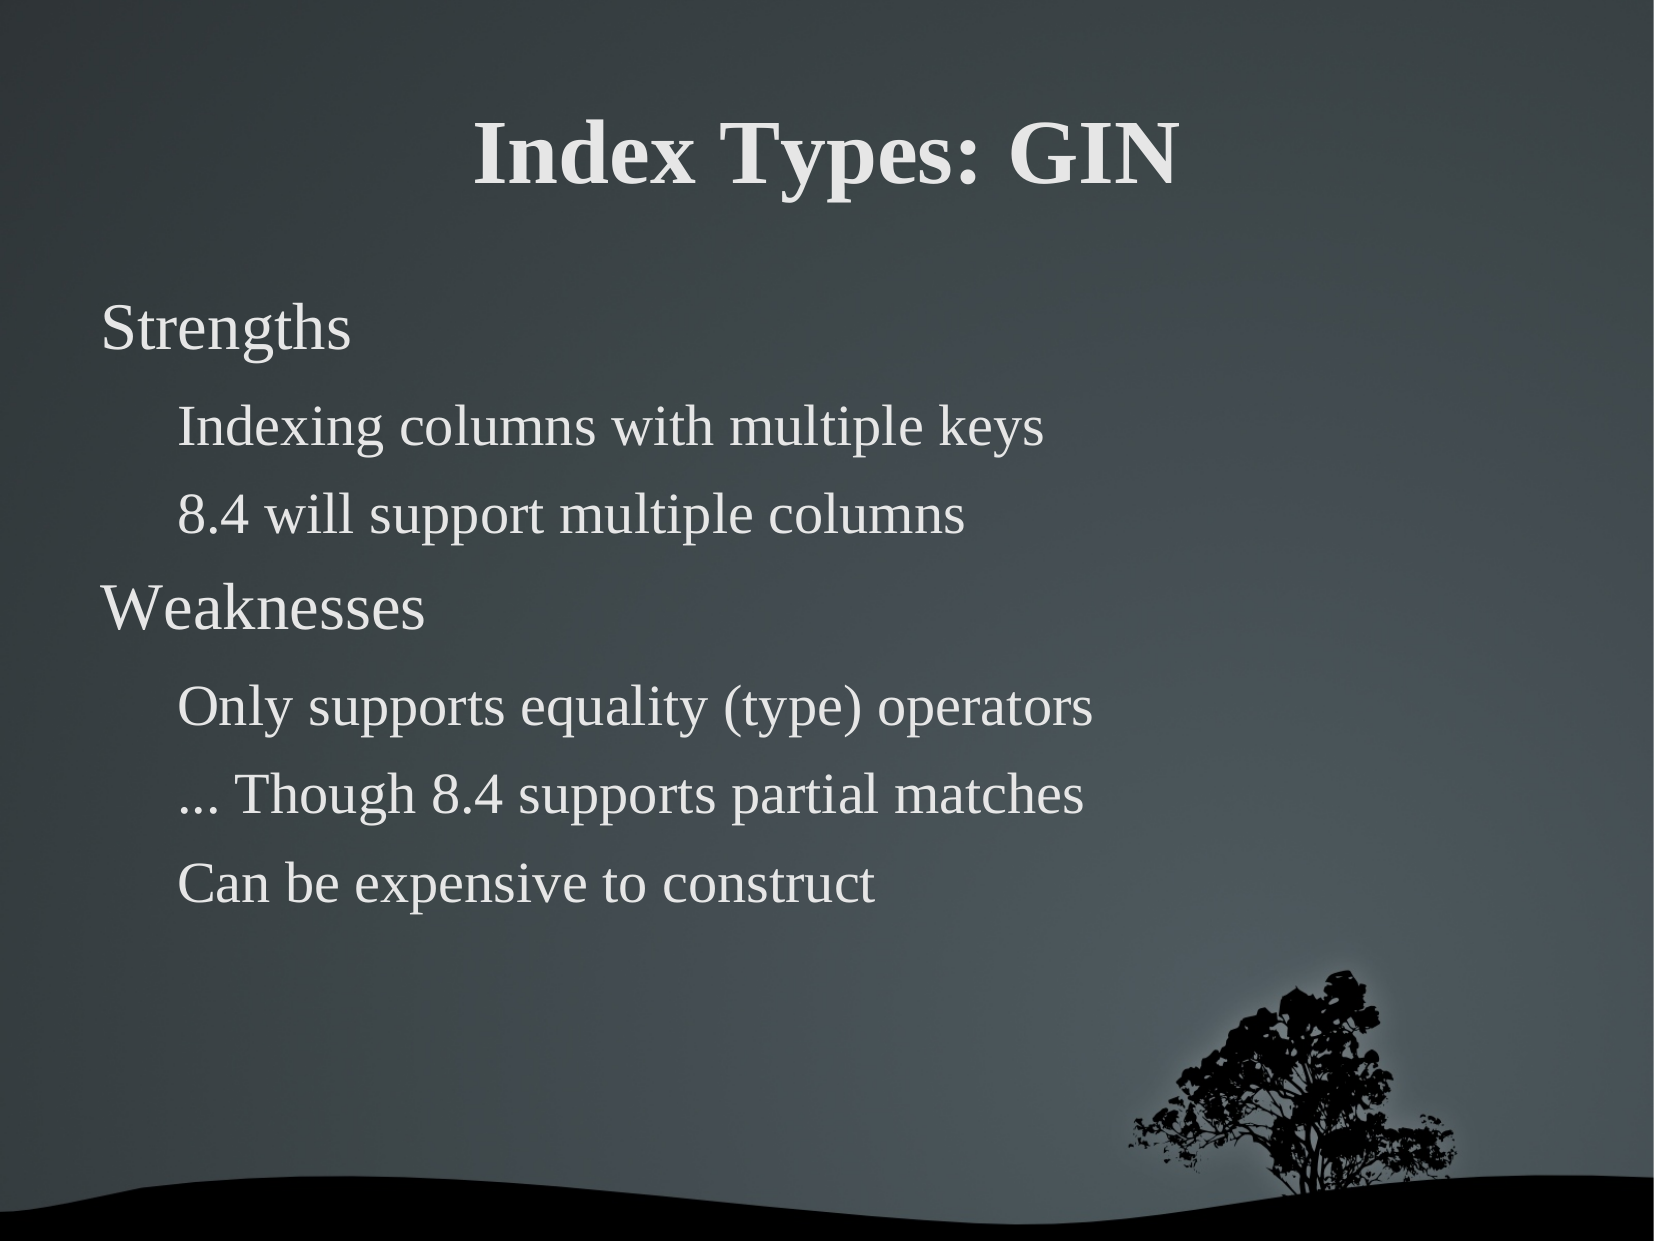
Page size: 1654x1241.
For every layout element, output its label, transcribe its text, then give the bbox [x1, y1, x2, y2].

list Strengths Indexing columns with multiple keys 8.4 will support multiple columns Weaknesses Only supports equality (type) operators ... Though 8.4 supports partial matches Can be expensive to construct [82, 290, 1571, 1094]
picture [0, 0, 1654, 1241]
title Index Types: GIN [82, 56, 1571, 250]
